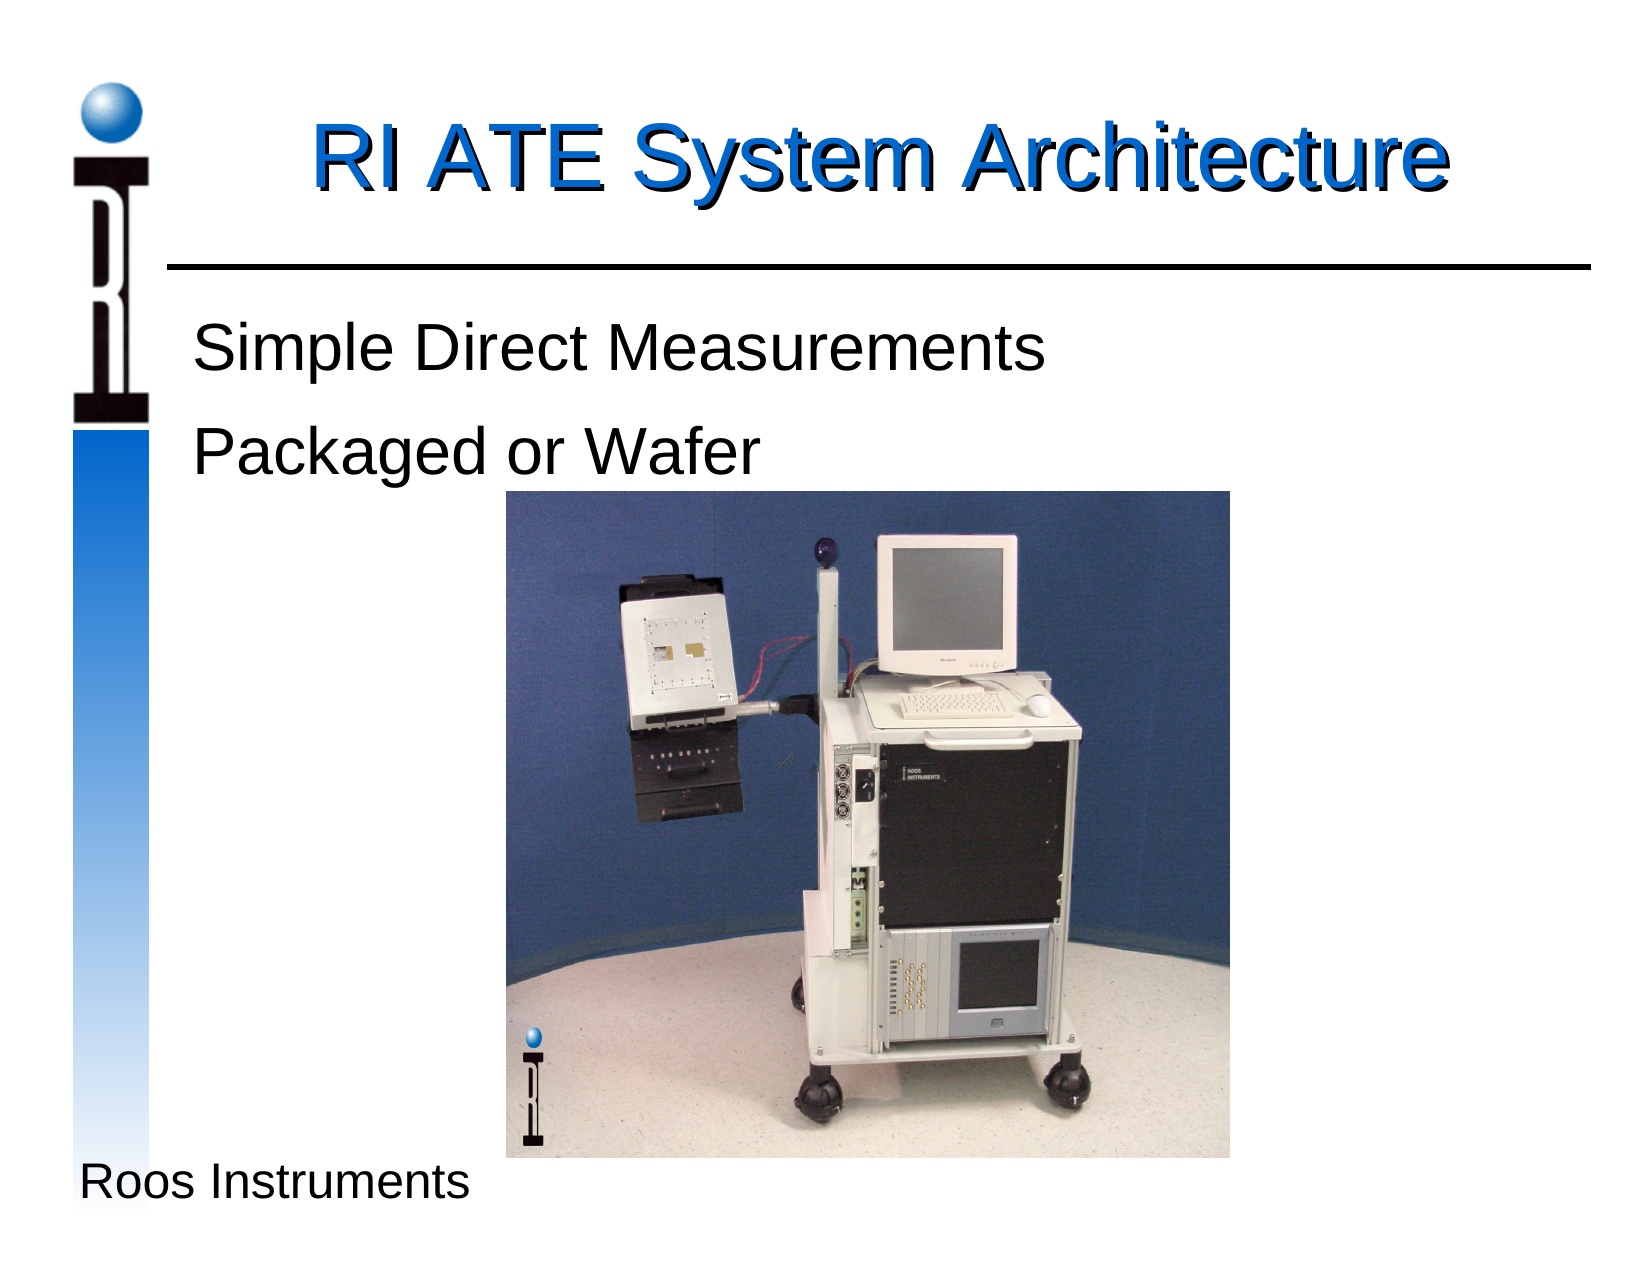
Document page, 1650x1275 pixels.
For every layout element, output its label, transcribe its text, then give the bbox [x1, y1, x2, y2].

list Simple Direct Measurements Packaged or Wafer [174, 309, 1591, 1094]
title RI ATE System Architecture [171, 59, 1591, 253]
picture [506, 491, 1230, 1158]
picture [69, 78, 154, 430]
